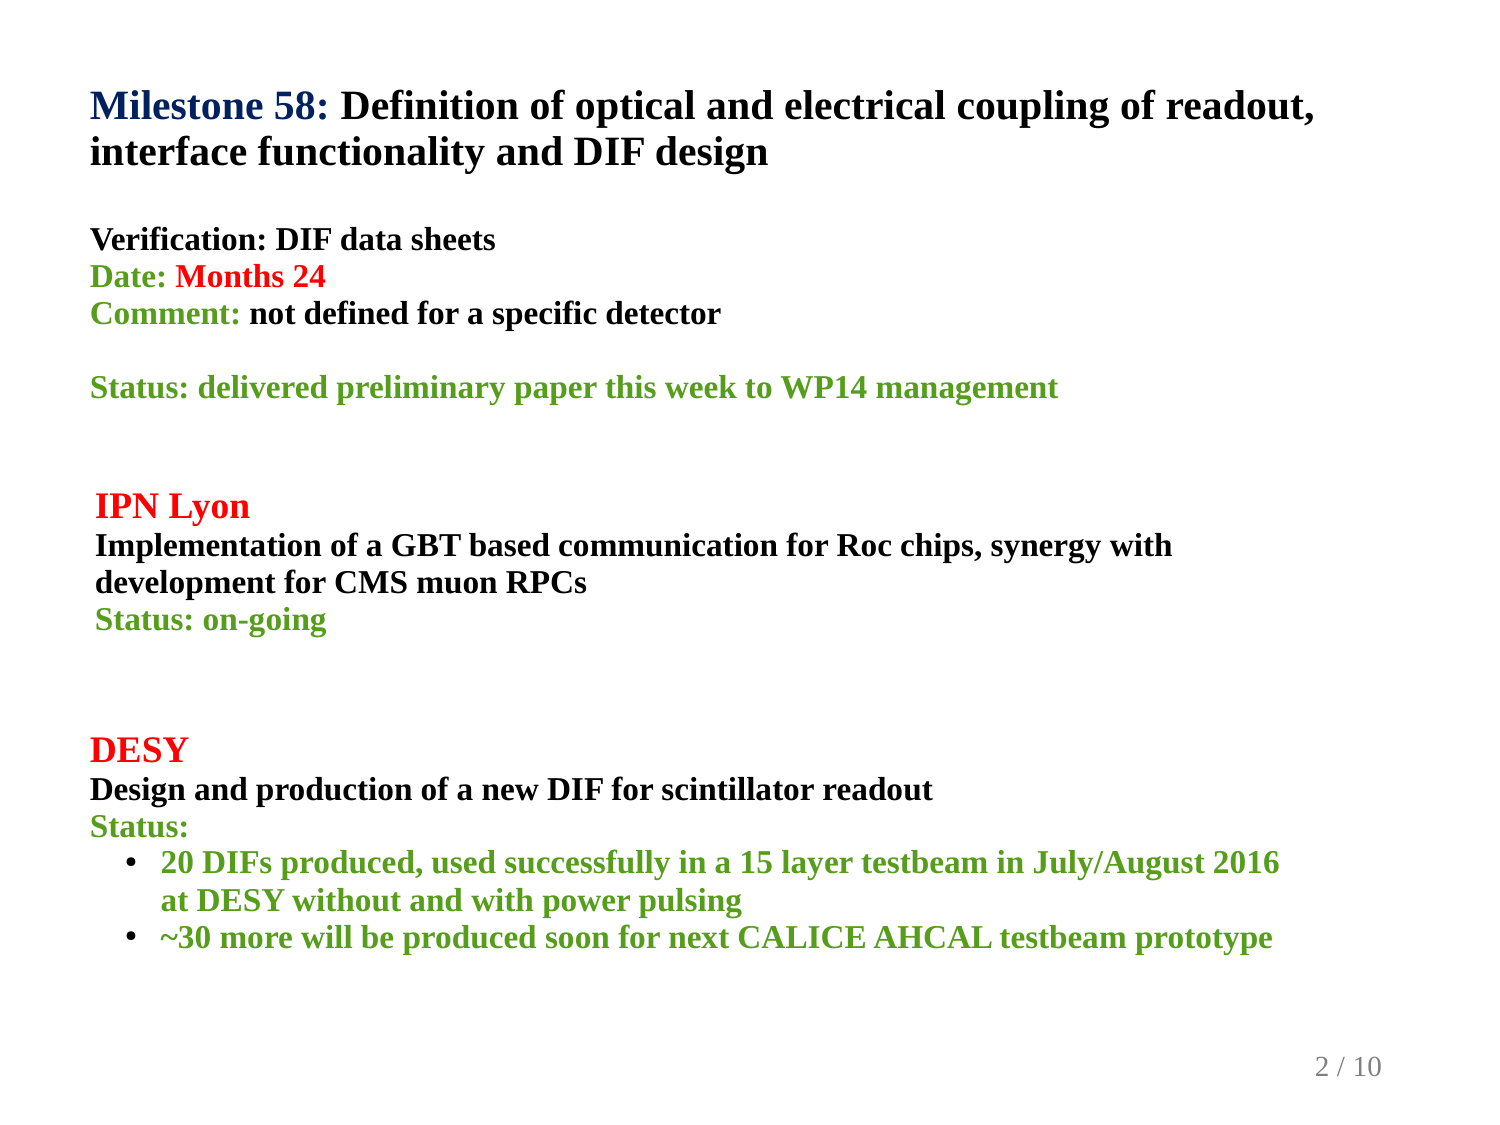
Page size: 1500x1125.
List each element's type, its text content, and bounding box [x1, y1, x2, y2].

text_box DESY Design and production of a new DIF for scintillator readout Status: 20 DIFs produced, used successfully in a 15 layer testbeam in July/August 2016 at DESY without and with power pulsing ~30 more will be produced soon for next CALICE AHCAL testbeam prototype [74, 721, 1298, 946]
text_box Milestone 58: Definition of optical and electrical coupling of readout, interface functionality and DIF design Verification: DIF data sheets Date: Months 24 Comment: not defined for a specific detector Status: delivered preliminary paper this week to WP14 management [74, 74, 1404, 414]
text_box IPN Lyon Implementation of a GBT based communication for Roc chips, synergy with development for CMS muon RPCs Status: on-going [80, 477, 1374, 720]
